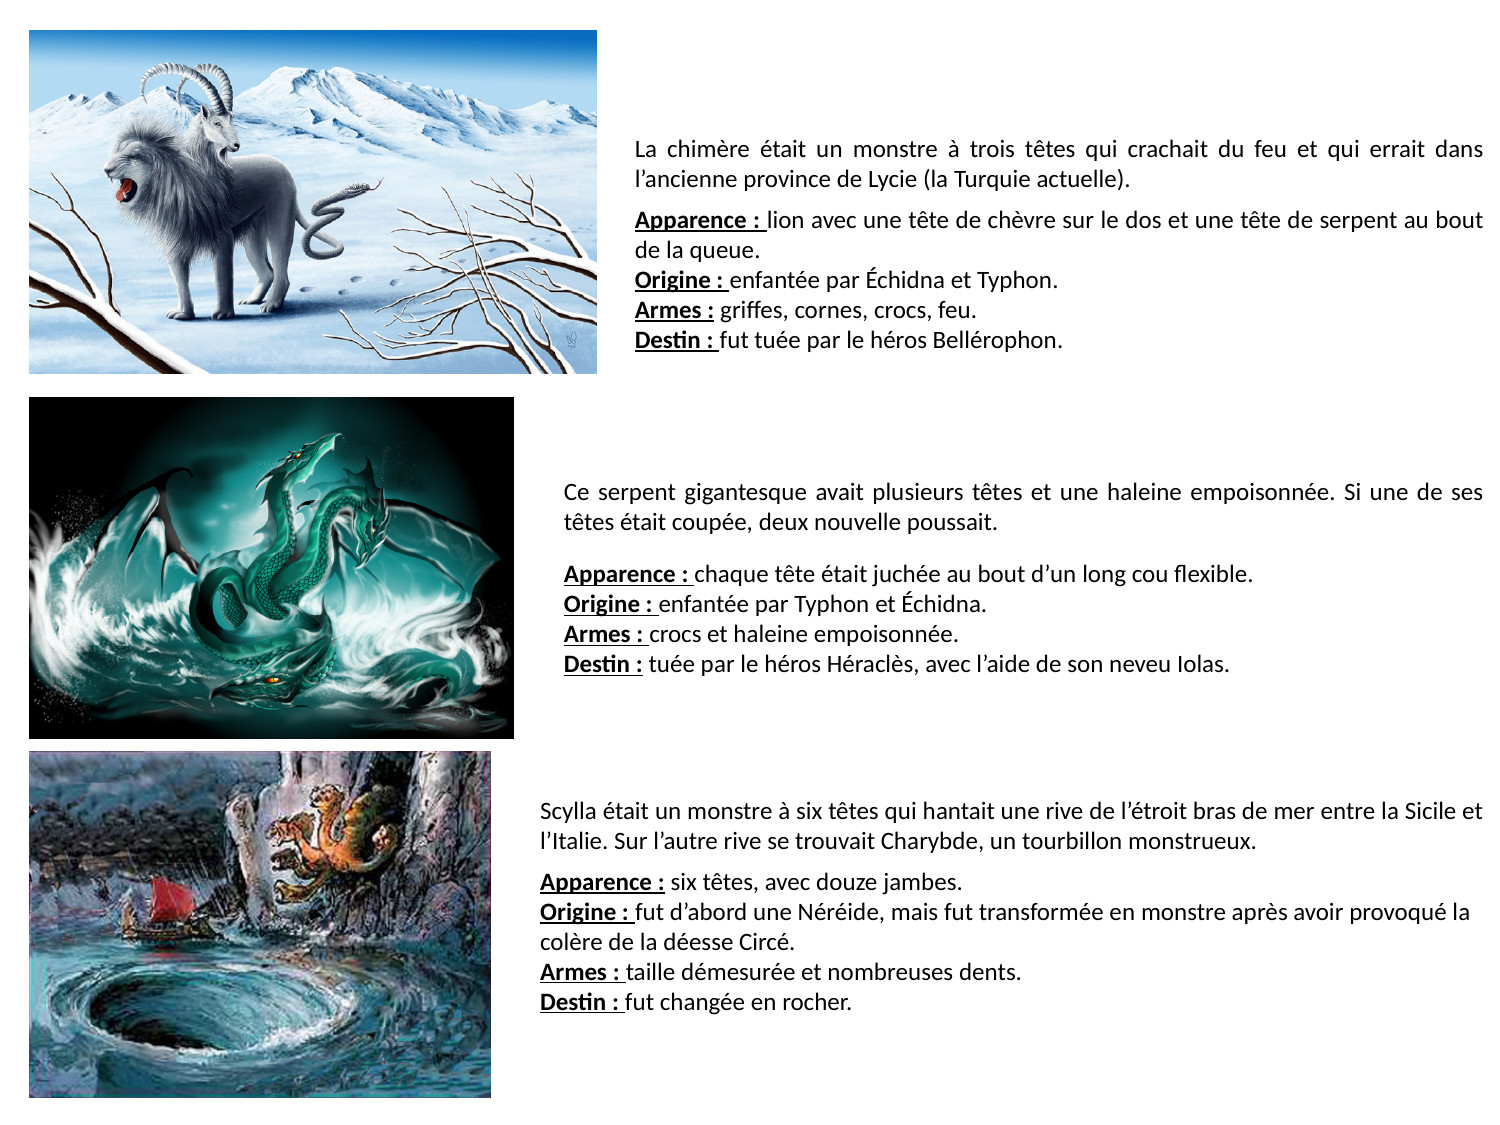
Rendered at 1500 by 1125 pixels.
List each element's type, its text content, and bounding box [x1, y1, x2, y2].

picture [29, 30, 597, 374]
text_box Scylla était un monstre à six têtes qui hantait une rive de l’étroit bras de mer entre la Sicile et l’Italie. Sur l’autre rive se trouvait Charybde, un tourbillon monstrueux. [525, 786, 1500, 857]
text_box Apparence : lion avec une tête de chèvre sur le dos et une tête de serpent au bout de la queue. Origine : enfantée par Échidna et Typhon. Armes : griffes, cornes, crocs, feu. Destin : fut tuée par le héros Bellérophon. [620, 196, 1500, 361]
text_box La chimère était un monstre à trois têtes qui crachait du feu et qui errait dans l’ancienne province de Lycie (la Turquie actuelle). [620, 125, 1500, 196]
picture [29, 397, 514, 740]
text_box Apparence : chaque tête était juchée au bout d’un long cou flexible. Origine : enfantée par Typhon et Échidna. Armes : crocs et haleine empoisonnée. Destin : tuée par le héros Héraclès, avec l’aide de son neveu Iolas. [549, 550, 1483, 686]
text_box Ce serpent gigantesque avait plusieurs têtes et une haleine empoisonnée. Si une de ses têtes était coupée, deux nouvelle poussait. [549, 467, 1500, 543]
text_box Apparence : six têtes, avec douze jambes. Origine : fut d’abord une Néréide, mais fut transformée en monstre après avoir provoqué la colère de la déesse Circé. Armes : taille démesurée et nombreuses dents. Destin : fut changée en rocher. [525, 857, 1500, 1023]
picture [29, 751, 491, 1099]
